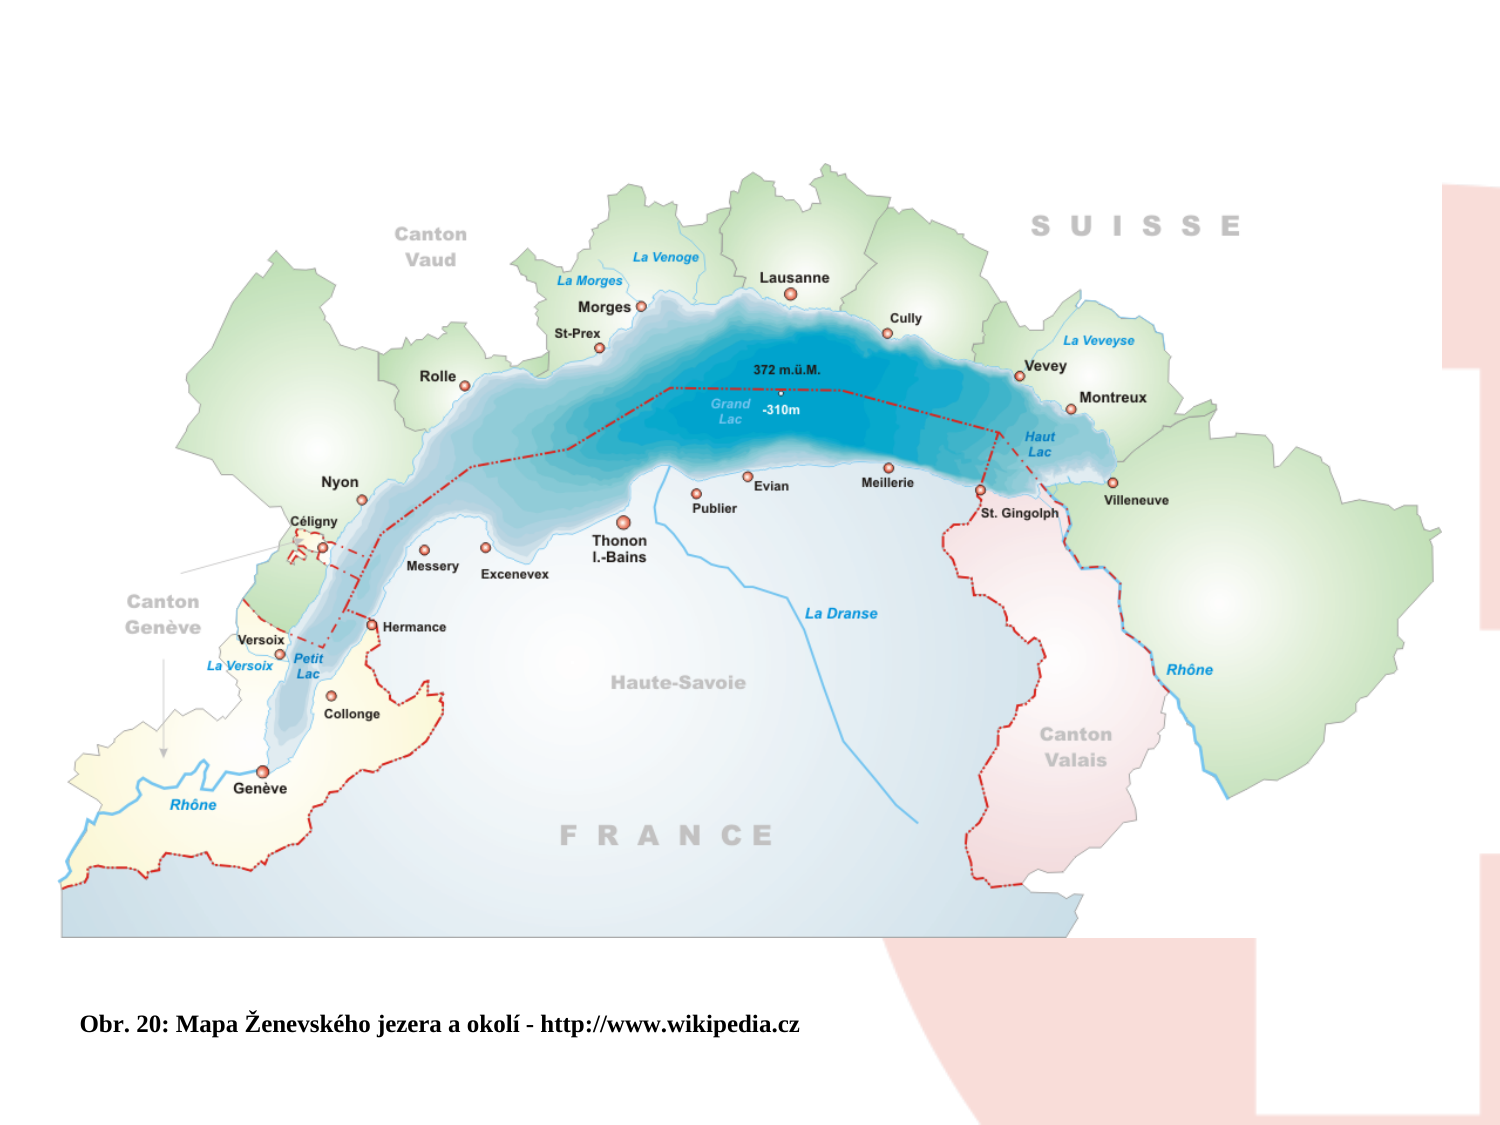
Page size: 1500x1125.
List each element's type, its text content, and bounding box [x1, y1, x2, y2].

picture [57, 163, 1500, 1125]
text_box Obr. 20: Mapa Ženevského jezera a okolí - http://www.wikipedia.cz [64, 999, 1265, 1045]
